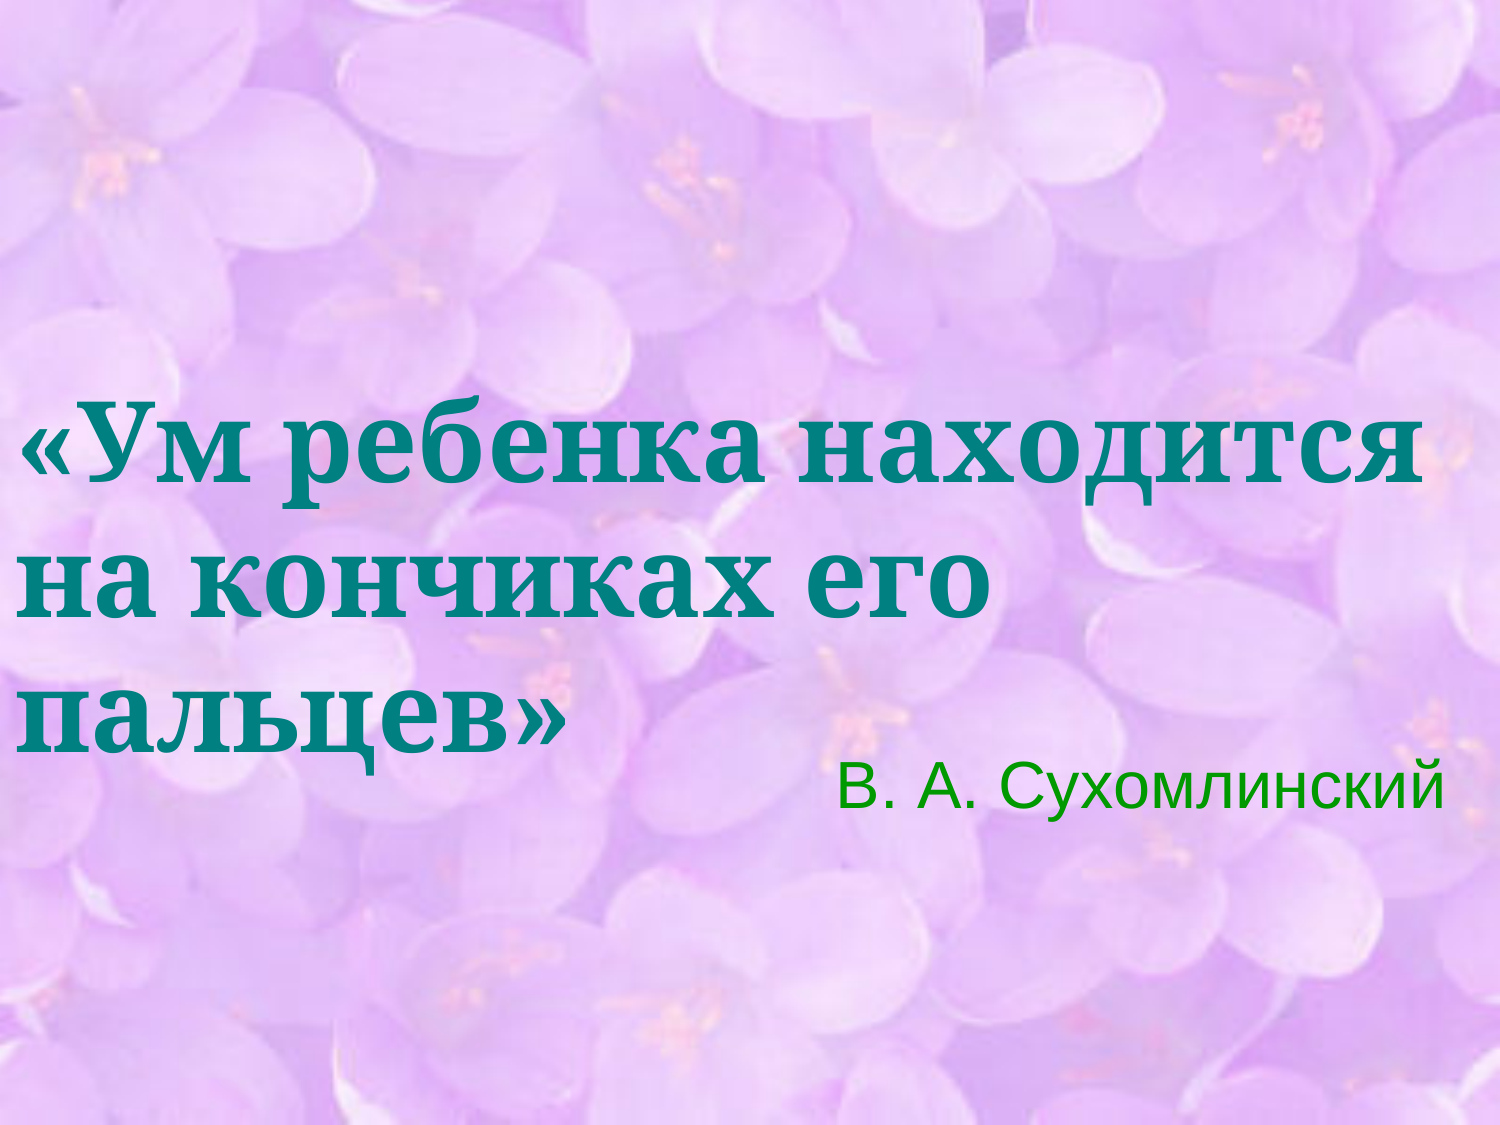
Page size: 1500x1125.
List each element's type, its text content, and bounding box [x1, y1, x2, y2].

title «Ум ребенка находится на кончиках его пальцев» [0, 362, 1500, 604]
subtitle В. А. Сухомлинский [450, 637, 1500, 925]
